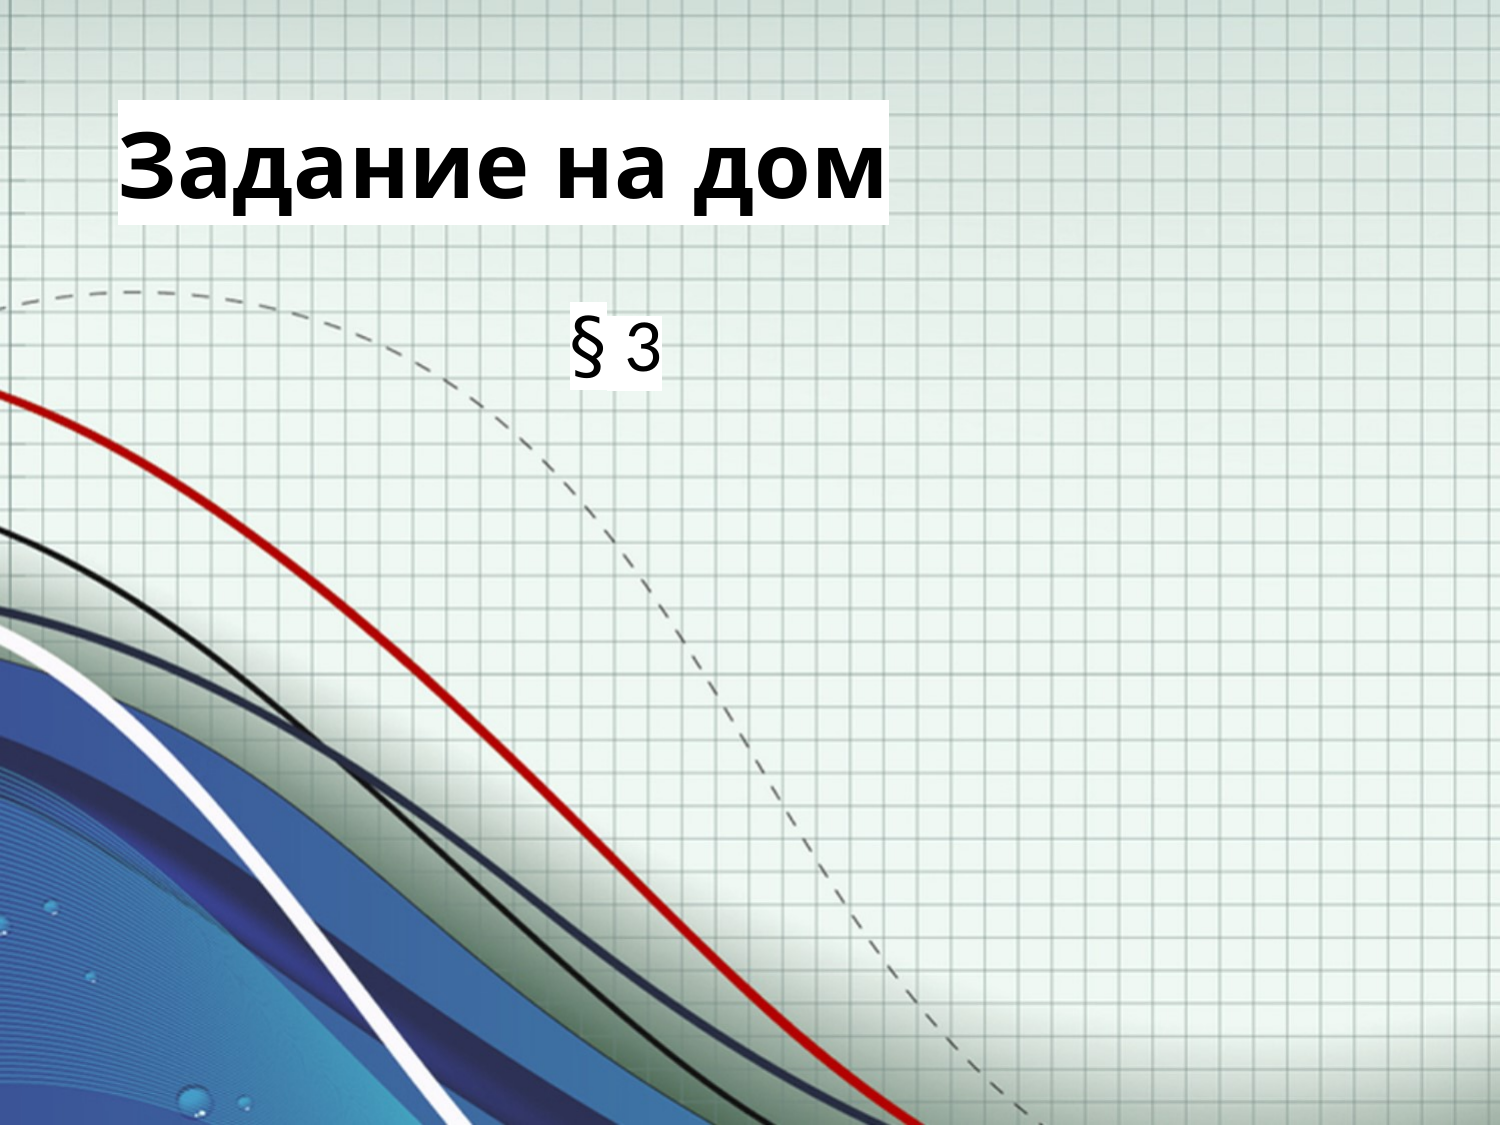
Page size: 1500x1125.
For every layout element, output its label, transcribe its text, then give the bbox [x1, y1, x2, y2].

title Задание на дом [103, 59, 1397, 278]
list § 3 [555, 299, 1397, 1014]
picture [0, 0, 1500, 1125]
